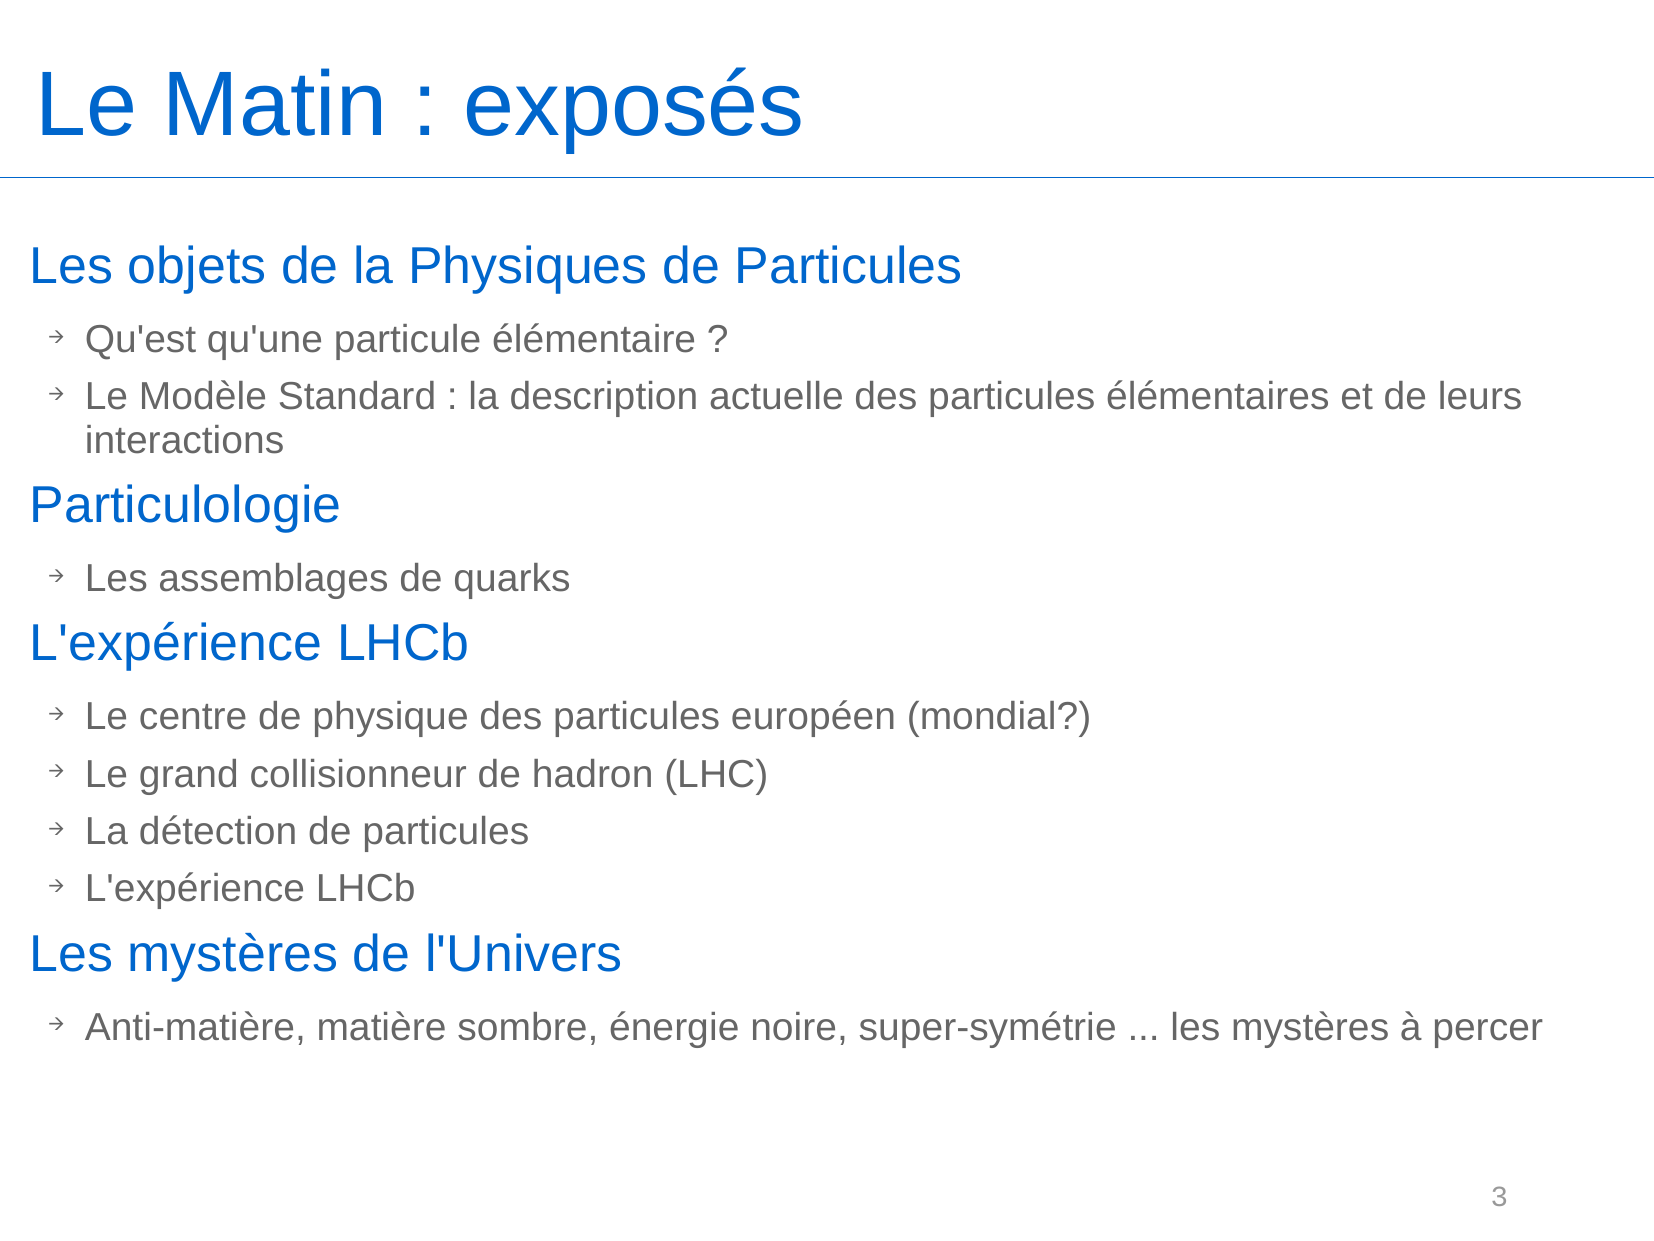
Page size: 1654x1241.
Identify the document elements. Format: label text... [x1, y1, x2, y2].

title Le Matin : exposés [35, 29, 1589, 178]
text_box [29, 236, 1625, 1055]
